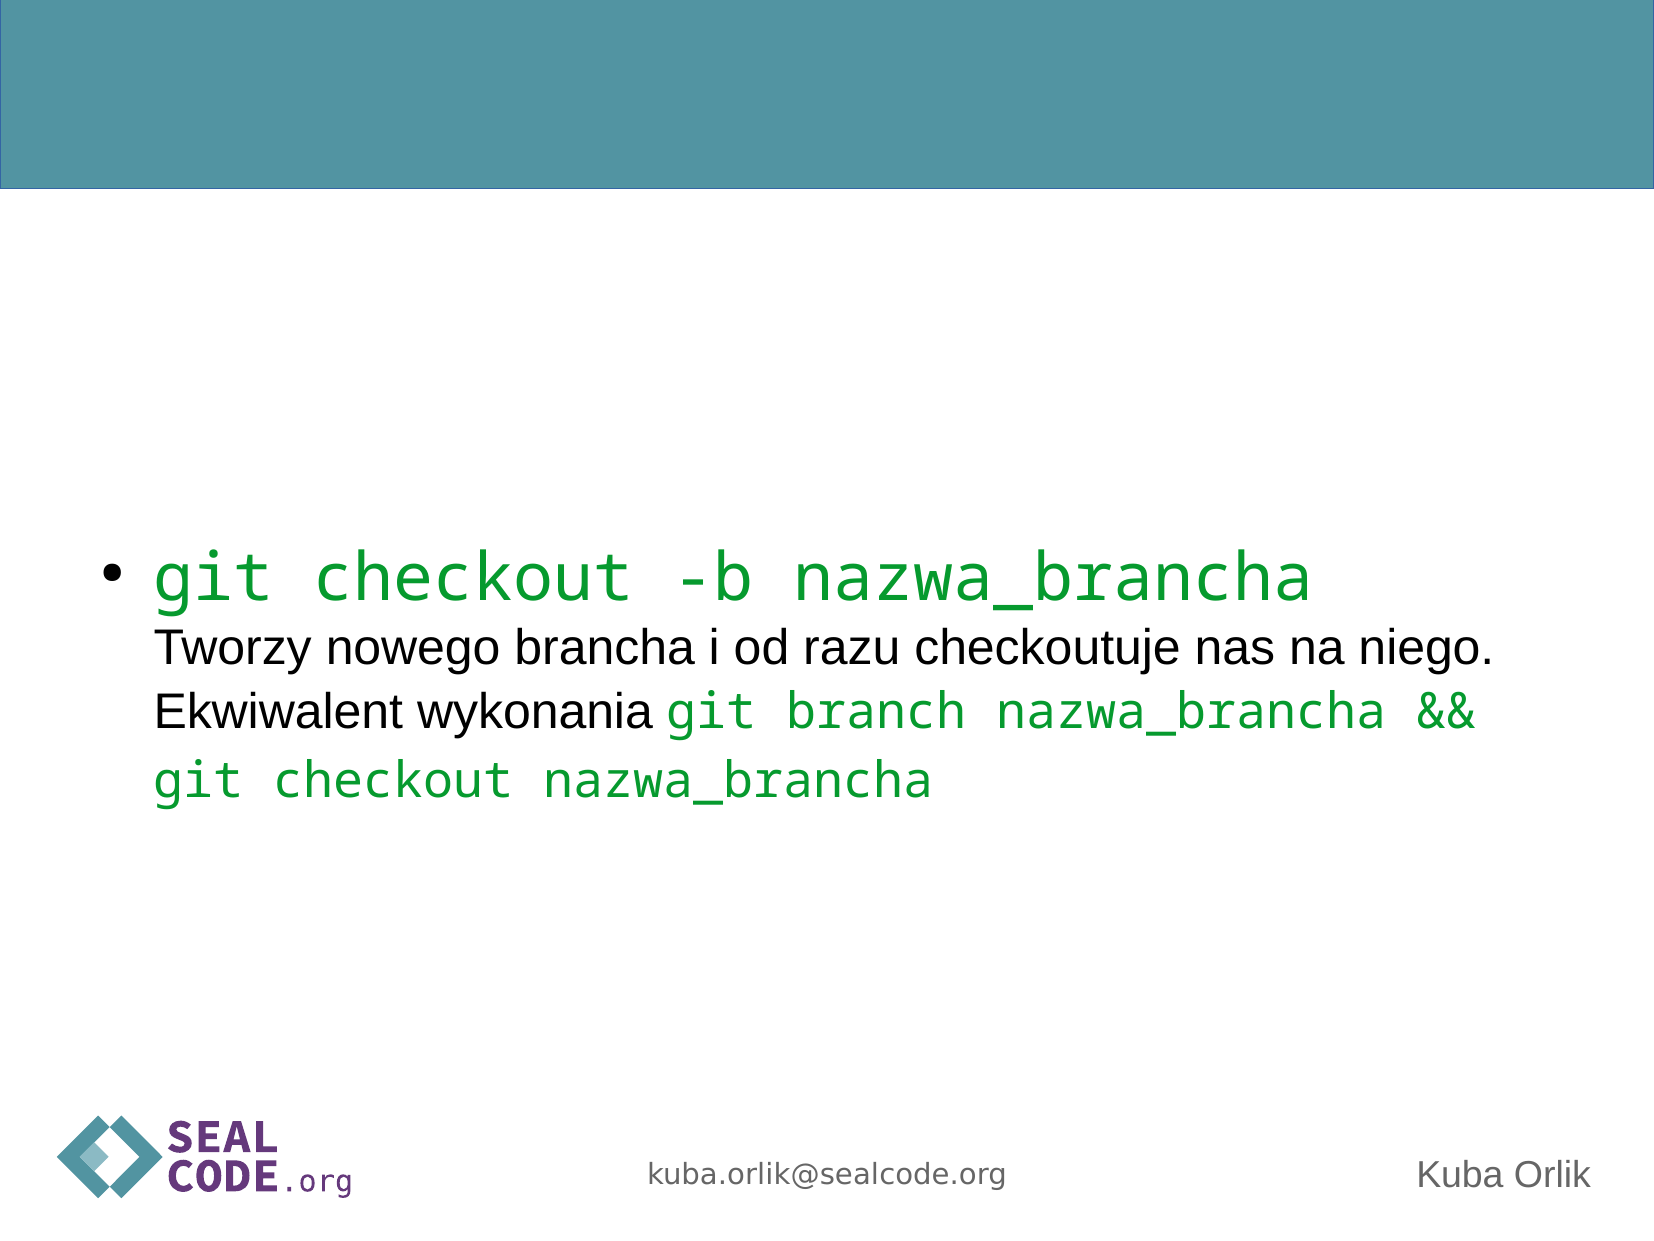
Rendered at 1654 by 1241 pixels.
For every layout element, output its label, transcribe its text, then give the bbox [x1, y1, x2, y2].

list git checkout -b nazwa_brancha Tworzy nowego brancha i od razu checkoutuje nas na niego. Ekwiwalent wykonania git branch nazwa_brancha && git checkout nazwa_brancha [82, 290, 1571, 1051]
